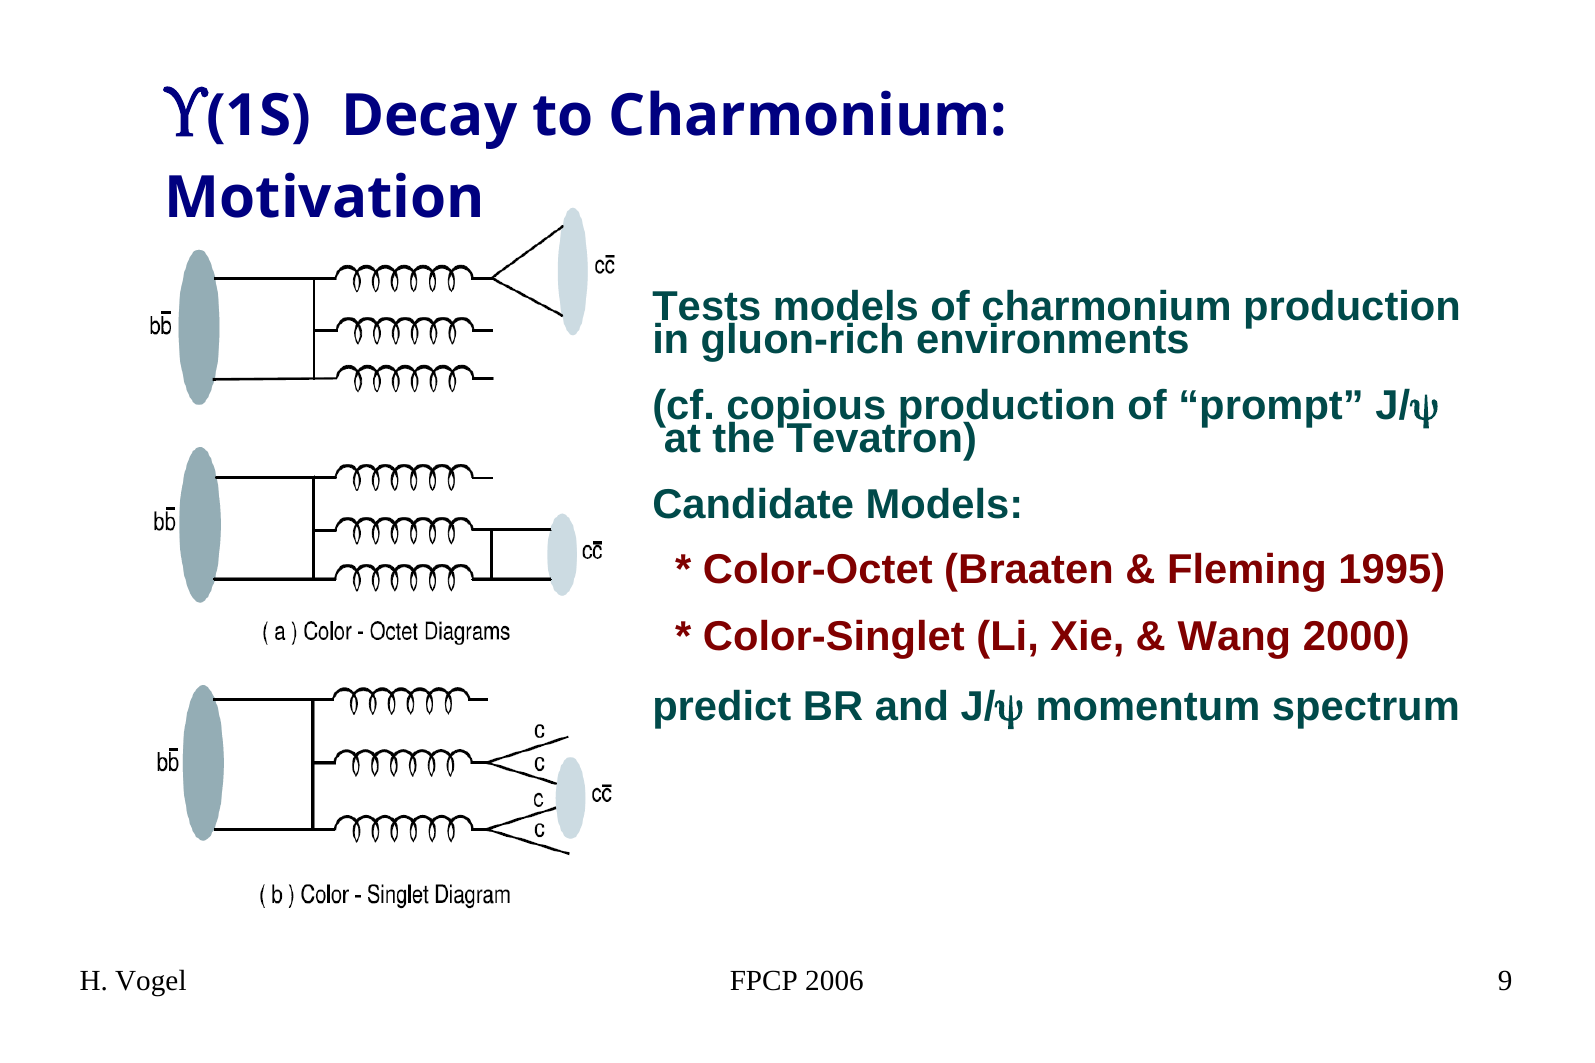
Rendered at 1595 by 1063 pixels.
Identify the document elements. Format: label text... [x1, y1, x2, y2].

text_box Tests models of charmonium production in gluon-rich environments (cf. copious production of “prompt” J/ at the Tevatron) Candidate Models: * Color-Octet (Braaten & Fleming 1995) * Color-Singlet (Li, Xie, & Wang 2000) predict BR and J/ momentum spectrum [637, 286, 1478, 736]
text_box (1S) Decay to Charmonium: Motivation [149, 63, 1340, 242]
picture [132, 204, 621, 918]
